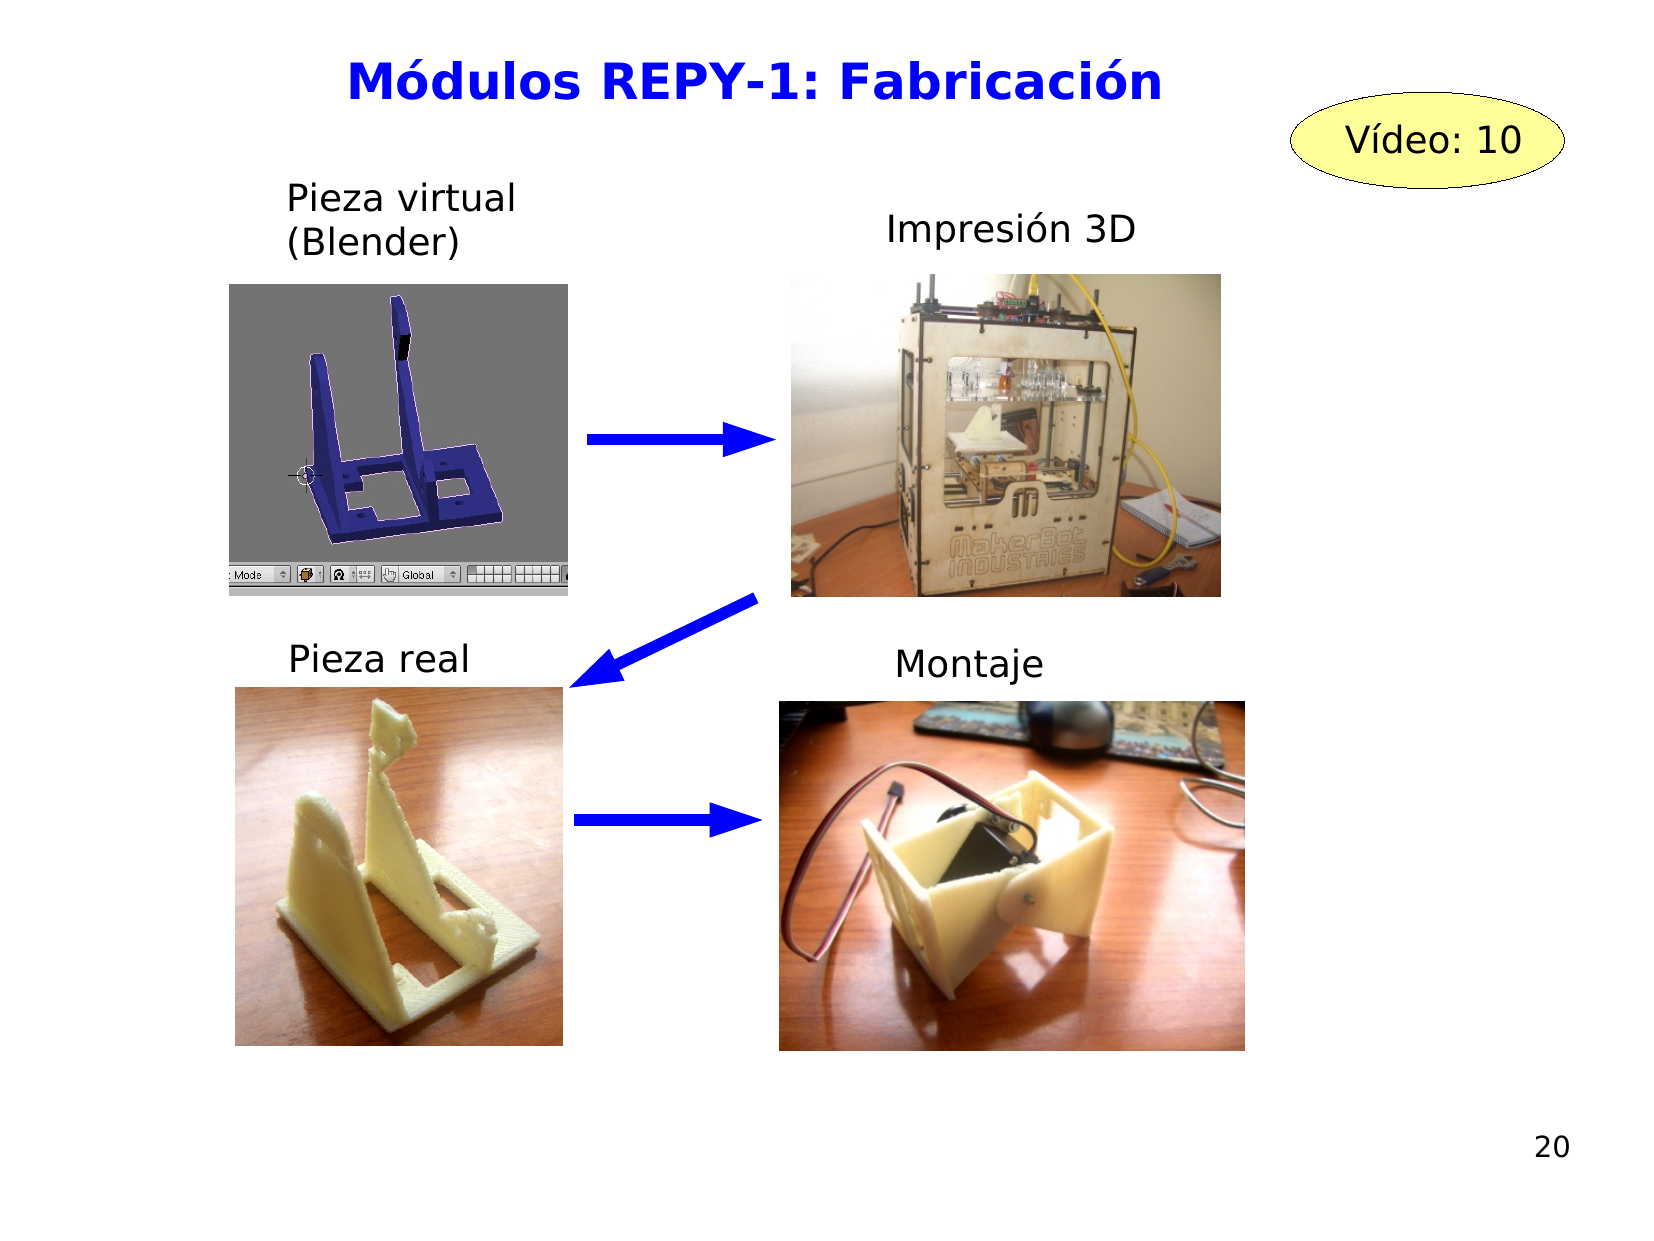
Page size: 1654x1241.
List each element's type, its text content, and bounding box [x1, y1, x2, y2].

text_box [1538, 111, 1565, 169]
text_box Vídeo: 10 [1329, 111, 1538, 170]
picture [229, 284, 568, 596]
text_box [1290, 92, 1536, 189]
picture [779, 701, 1245, 1051]
text_box Pieza virtual (Blender) [271, 169, 544, 272]
text_box Pieza real [273, 629, 510, 689]
picture [791, 274, 1221, 598]
text_box Módulos REPY-1: Fabricación [331, 45, 1180, 119]
picture [235, 687, 563, 1046]
text_box Montaje [879, 635, 1116, 694]
text_box Impresión 3D [871, 200, 1366, 259]
